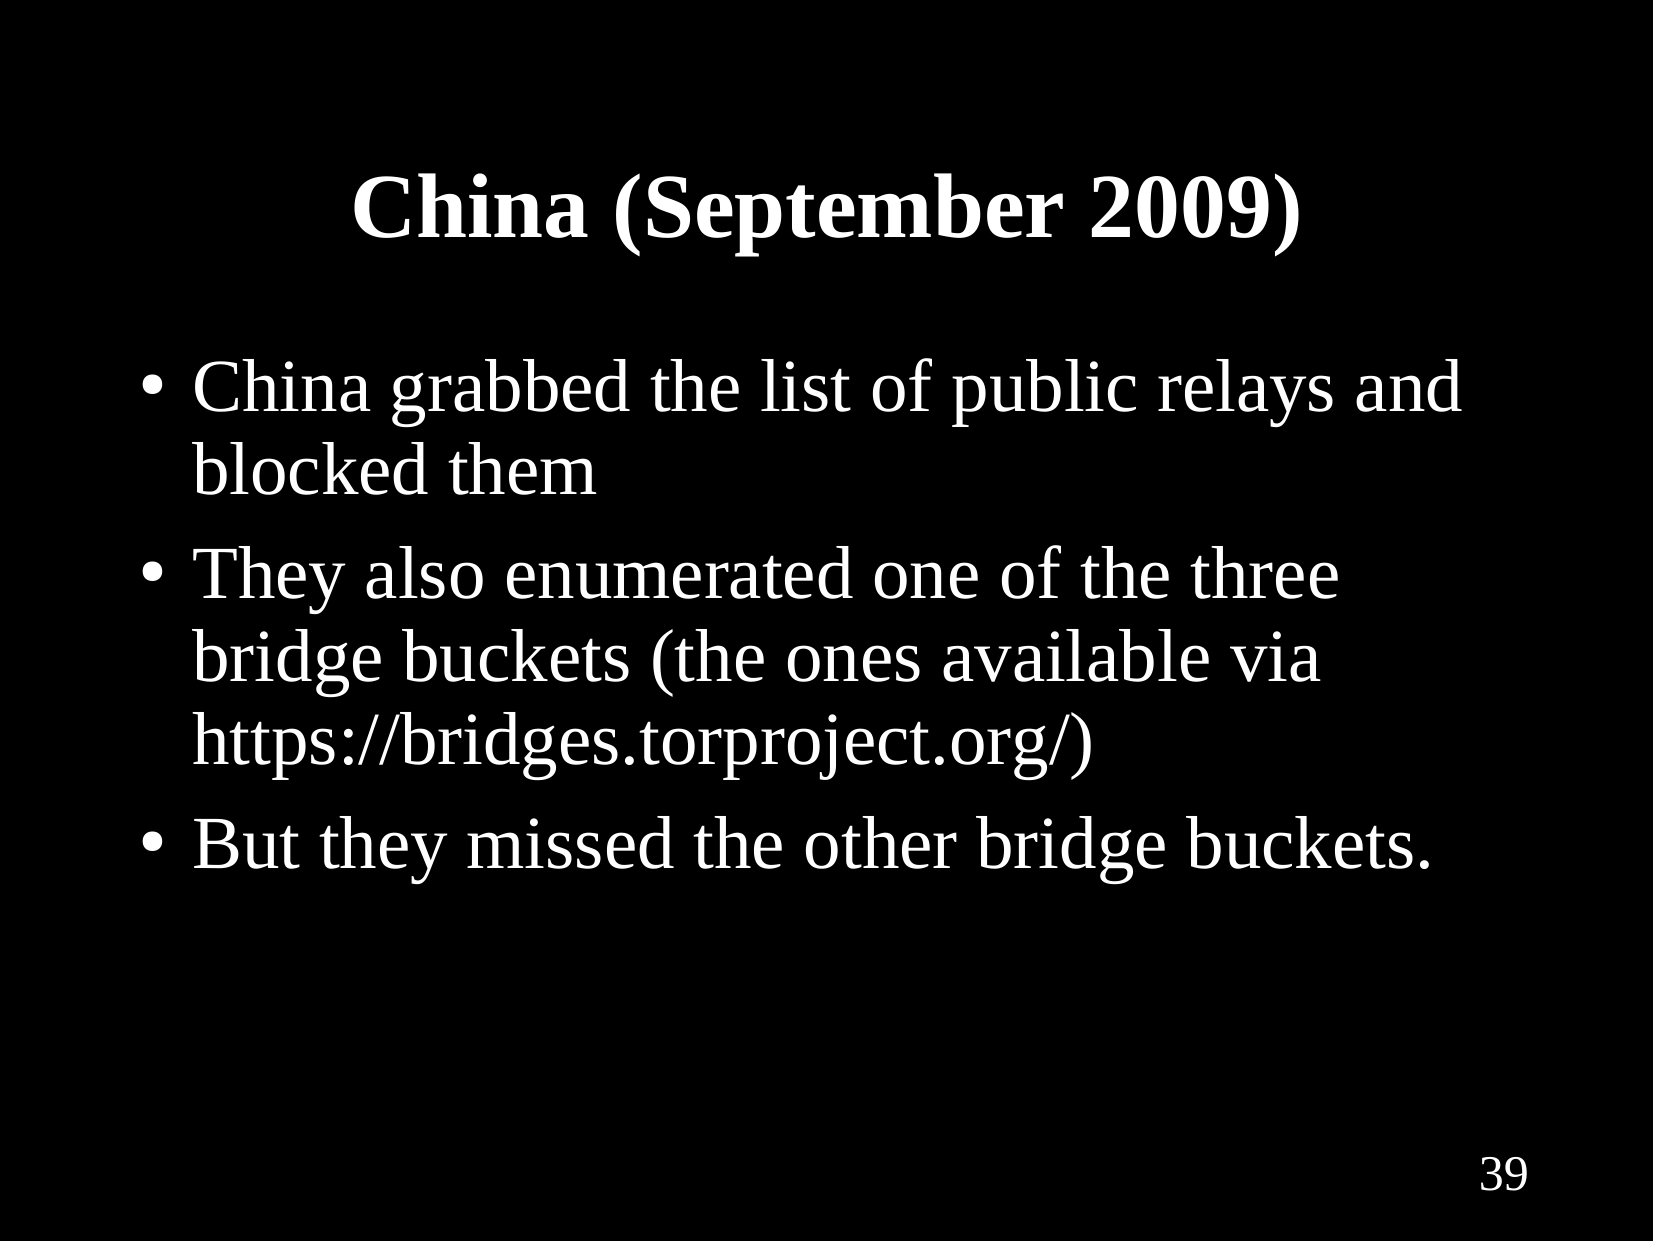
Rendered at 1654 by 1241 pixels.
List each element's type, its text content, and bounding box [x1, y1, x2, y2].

title China (September 2009) [121, 102, 1534, 311]
list China grabbed the list of public relays and blocked them They also enumerated one of the three bridge buckets (the ones available via https://bridges.torproject.org/) But they missed the other bridge buckets. [121, 344, 1534, 1127]
